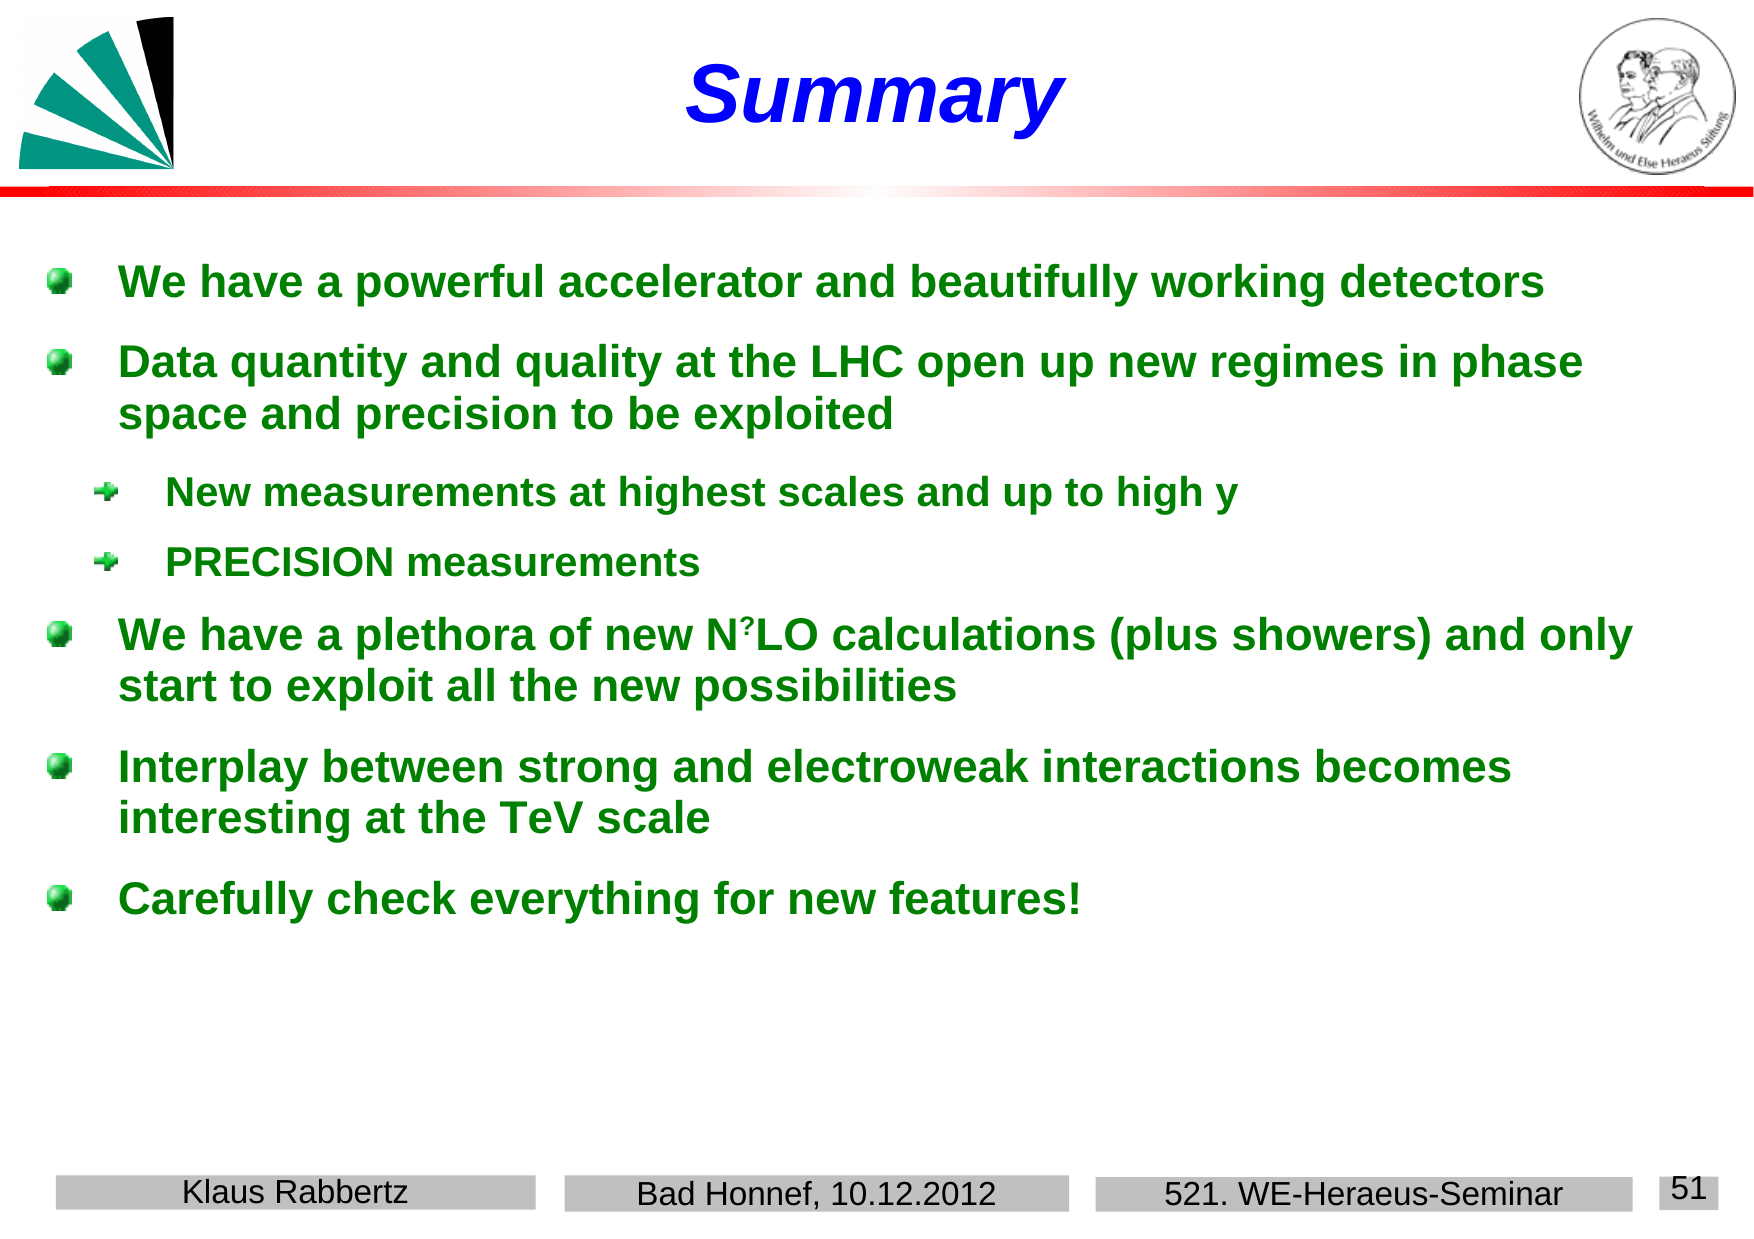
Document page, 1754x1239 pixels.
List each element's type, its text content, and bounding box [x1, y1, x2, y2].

list We have a powerful accelerator and beautifully working detectors Data quantity and quality at the LHC open up new regimes in phase space and precision to be exploited New measurements at highest scales and up to high y PRECISION measurements We have a plethora of new N?LO calculations (plus showers) and only start to exploit all the new possibilities Interplay between strong and electroweak interactions becomes interesting at the TeV scale Carefully check everything for new features! [35, 255, 1719, 939]
picture [19, 17, 174, 171]
picture [1579, 18, 1736, 175]
title Summary [190, 0, 1560, 189]
